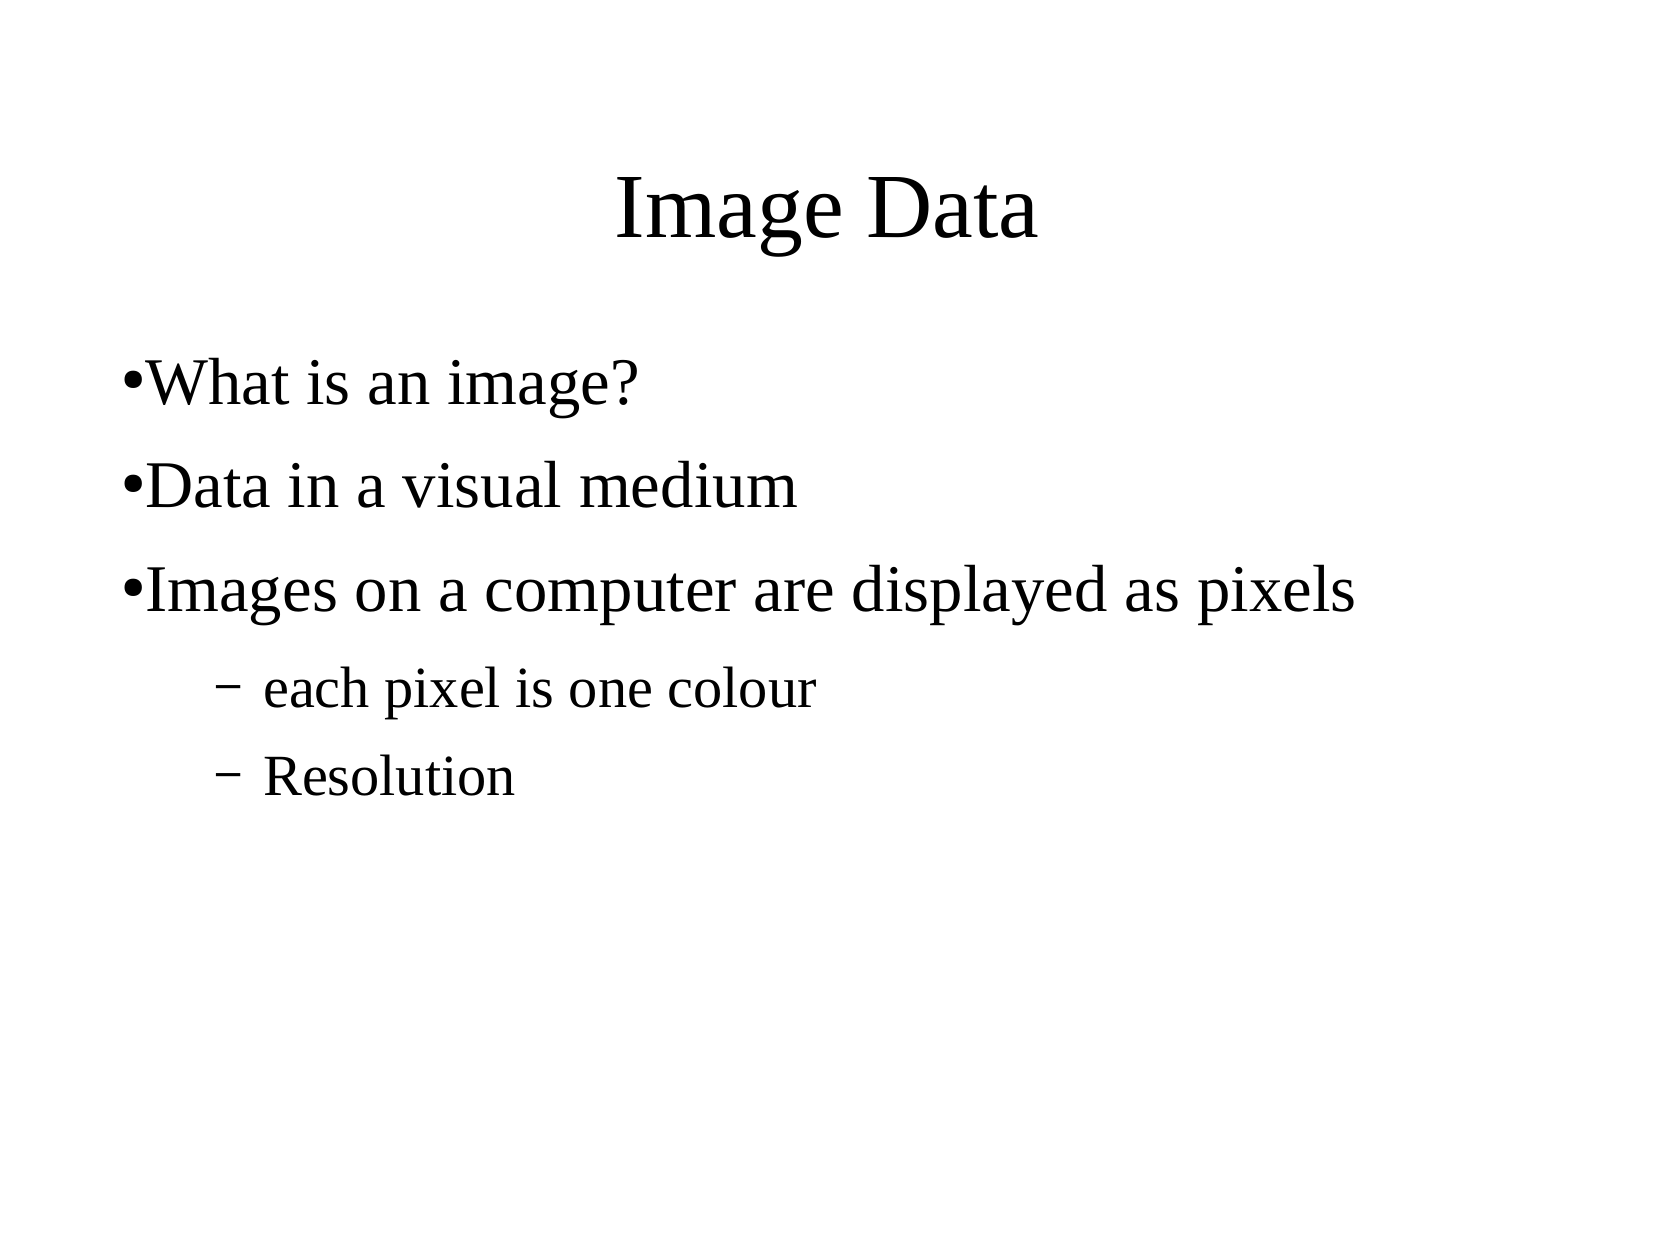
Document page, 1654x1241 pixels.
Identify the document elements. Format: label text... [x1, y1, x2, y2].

title Image Data [121, 102, 1534, 311]
list What is an image? Data in a visual medium Images on a computer are displayed as pixels each pixel is one colour Resolution [121, 344, 1534, 1127]
